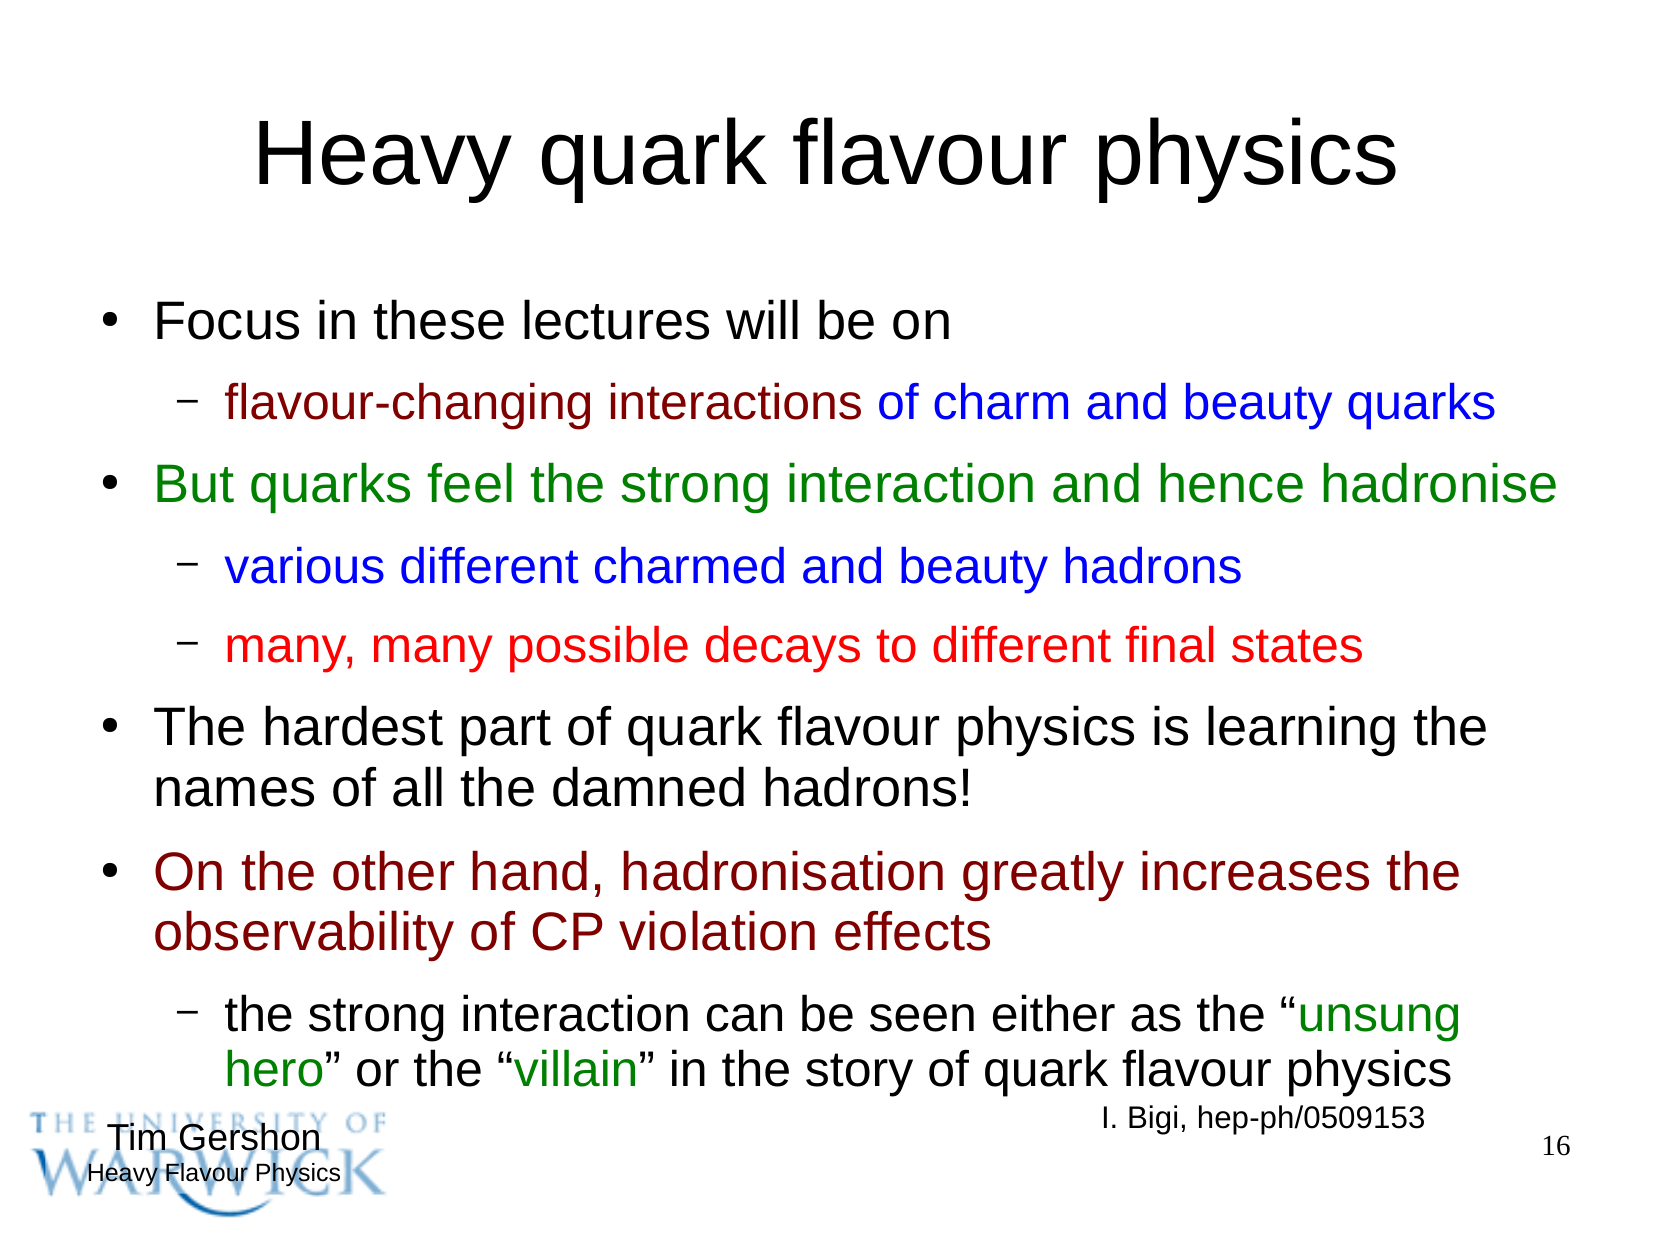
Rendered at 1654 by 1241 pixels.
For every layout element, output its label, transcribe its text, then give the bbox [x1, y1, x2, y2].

list Focus in these lectures will be on flavour-changing interactions of charm and beauty quarks But quarks feel the strong interaction and hence hadronise various different charmed and beauty hadrons many, many possible decays to different final states The hardest part of quark flavour physics is learning the names of all the damned hadrons! On the other hand, hadronisation greatly increases the observability of CP violation effects the strong interaction can be seen either as the “unsung hero” or the “villain” in the story of quark flavour physics [82, 290, 1571, 1098]
text_box I. Bigi, hep-ph/0509153 [1027, 1092, 1501, 1143]
text_box Tim Gershon Heavy Flavour Physics [45, 1108, 383, 1194]
picture [19, 1106, 406, 1232]
title Heavy quark flavour physics [82, 56, 1571, 250]
